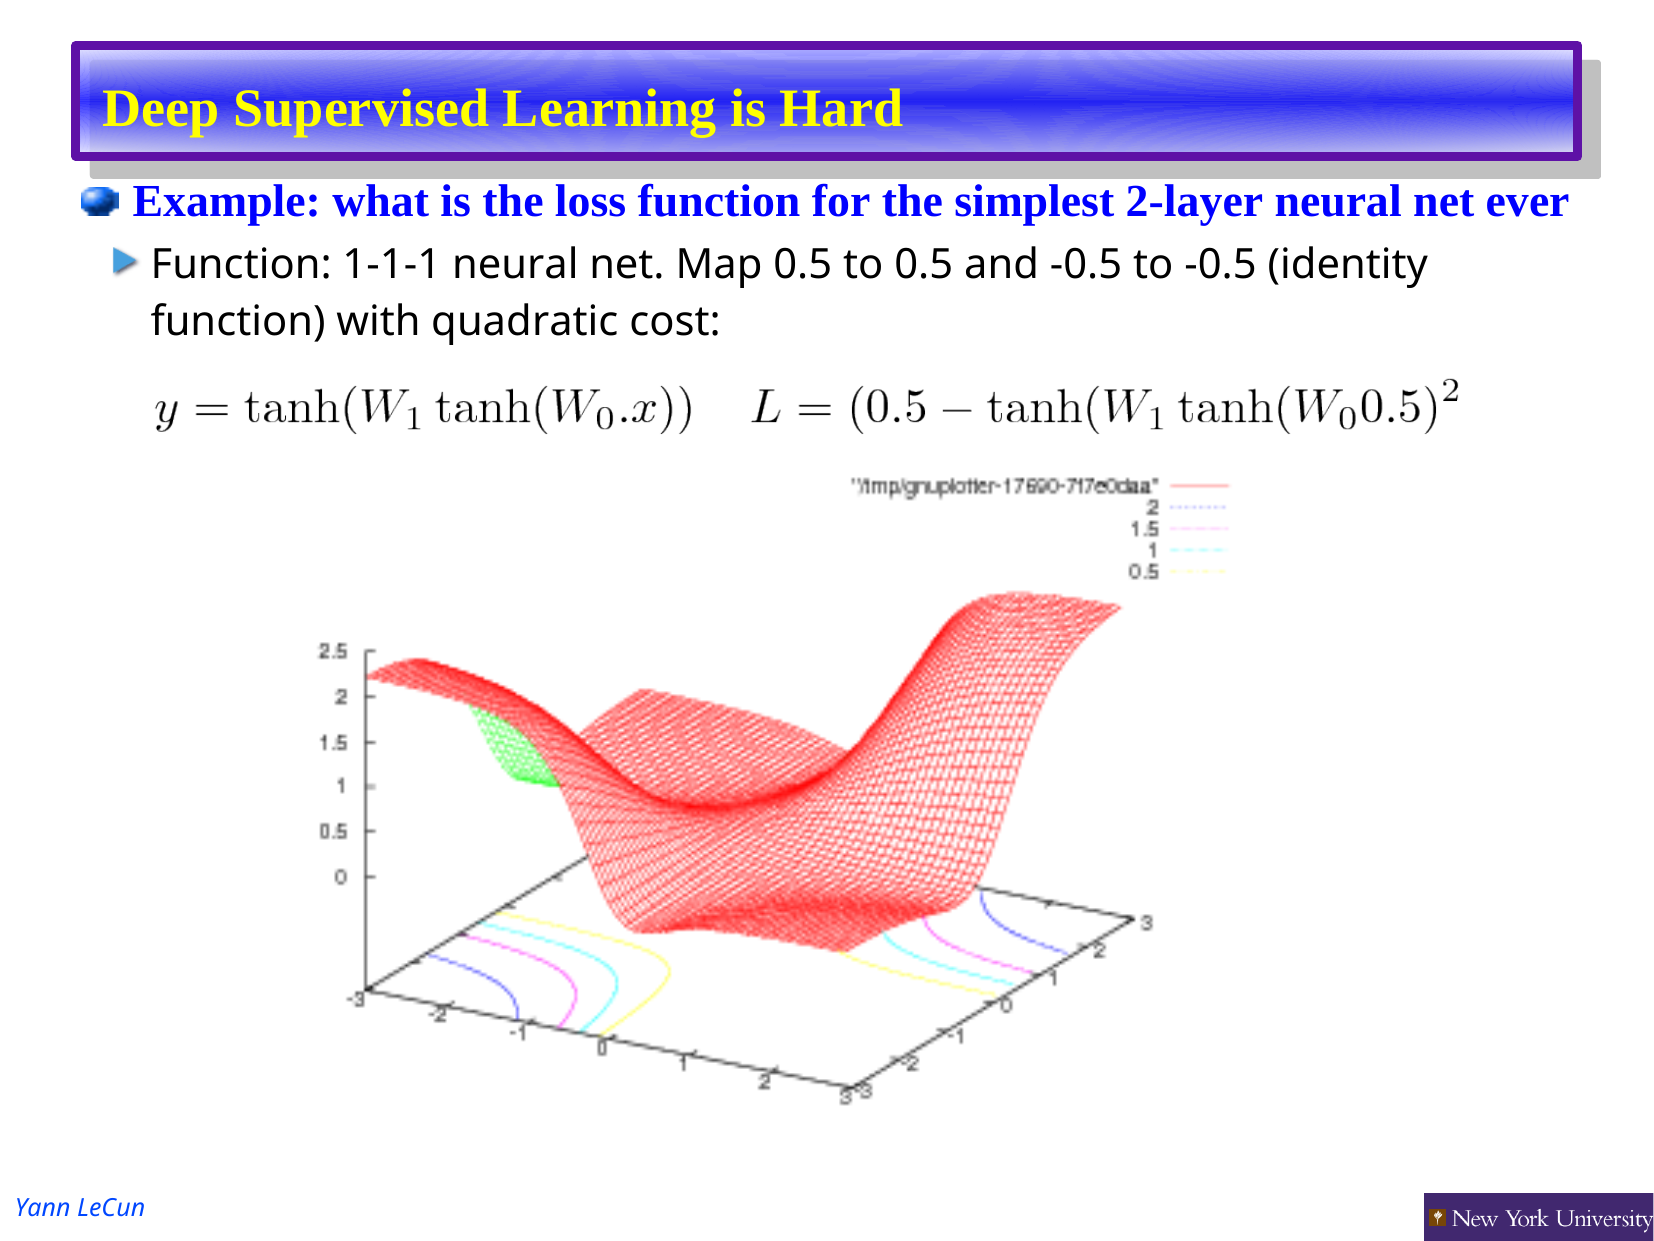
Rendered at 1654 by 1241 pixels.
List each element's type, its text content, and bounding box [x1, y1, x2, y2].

title Deep Supervised Learning is Hard [75, 45, 1578, 157]
picture [1424, 1193, 1654, 1241]
picture [150, 374, 1463, 1182]
list Example: what is the loss function for the simplest 2-layer neural net ever Function: 1-1-1 neural net. Map 0.5 to 0.5 and -0.5 to -0.5 (identity function) with quadratic cost: [81, 176, 1576, 1171]
